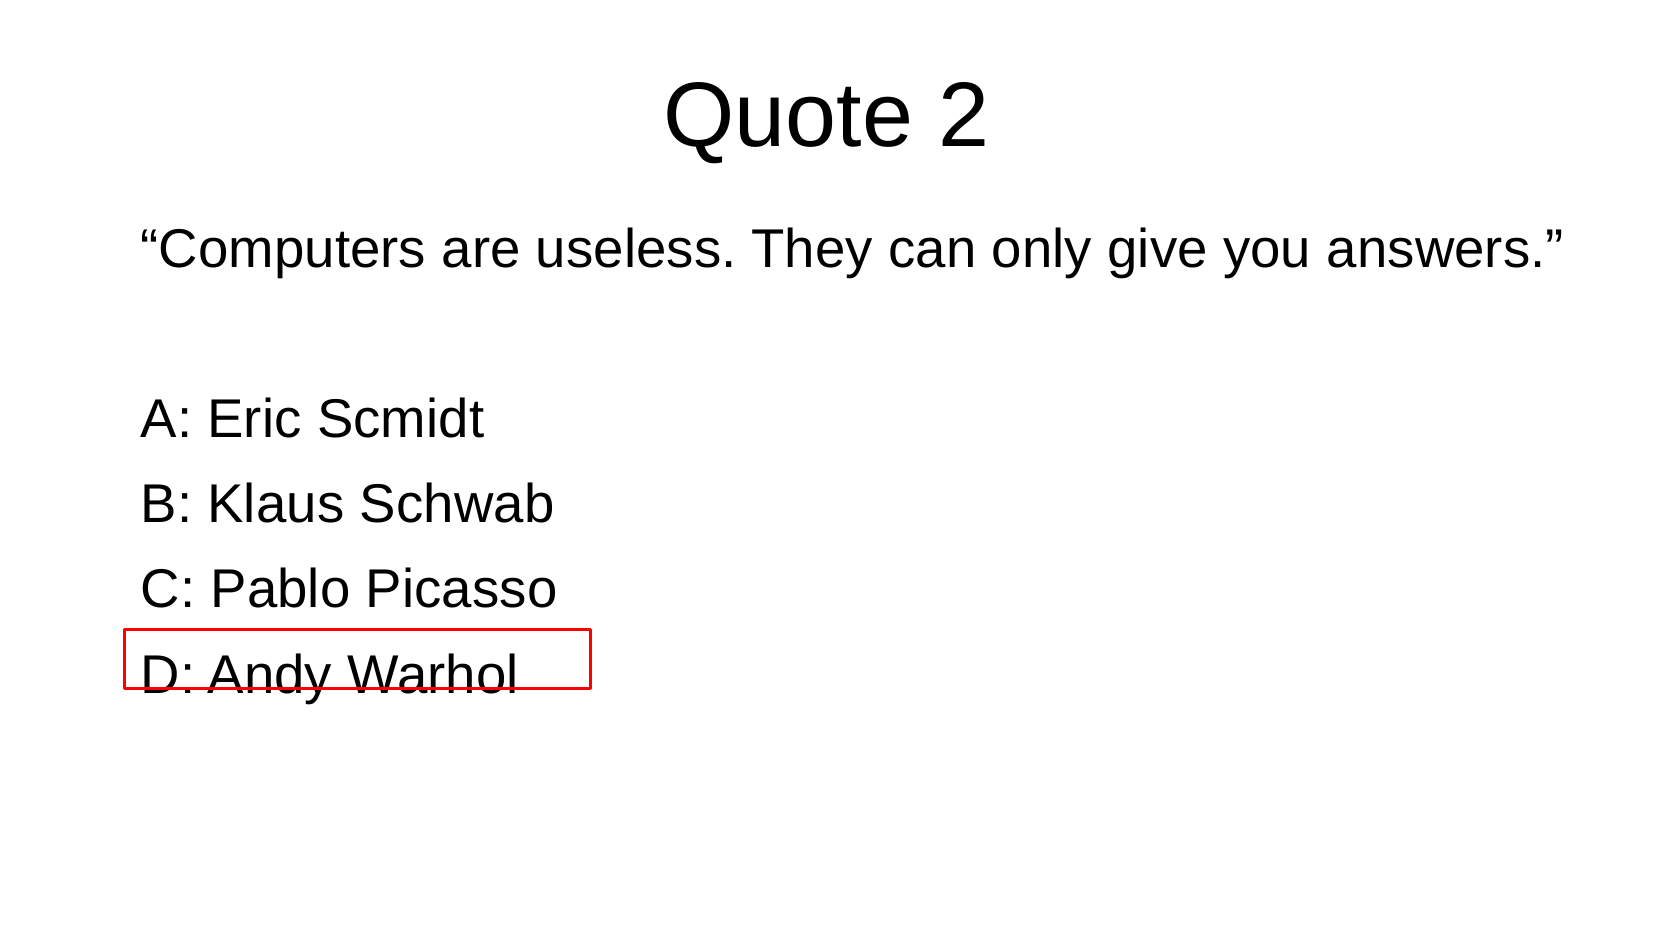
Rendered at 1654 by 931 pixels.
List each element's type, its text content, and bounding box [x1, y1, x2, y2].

title Quote 2 [82, 37, 1571, 193]
list “Computers are useless. They can only give you answers.” A: Eric Scmidt B: Klaus Schwab C: Pablo Picasso D: Andy Warhol [82, 217, 1571, 758]
